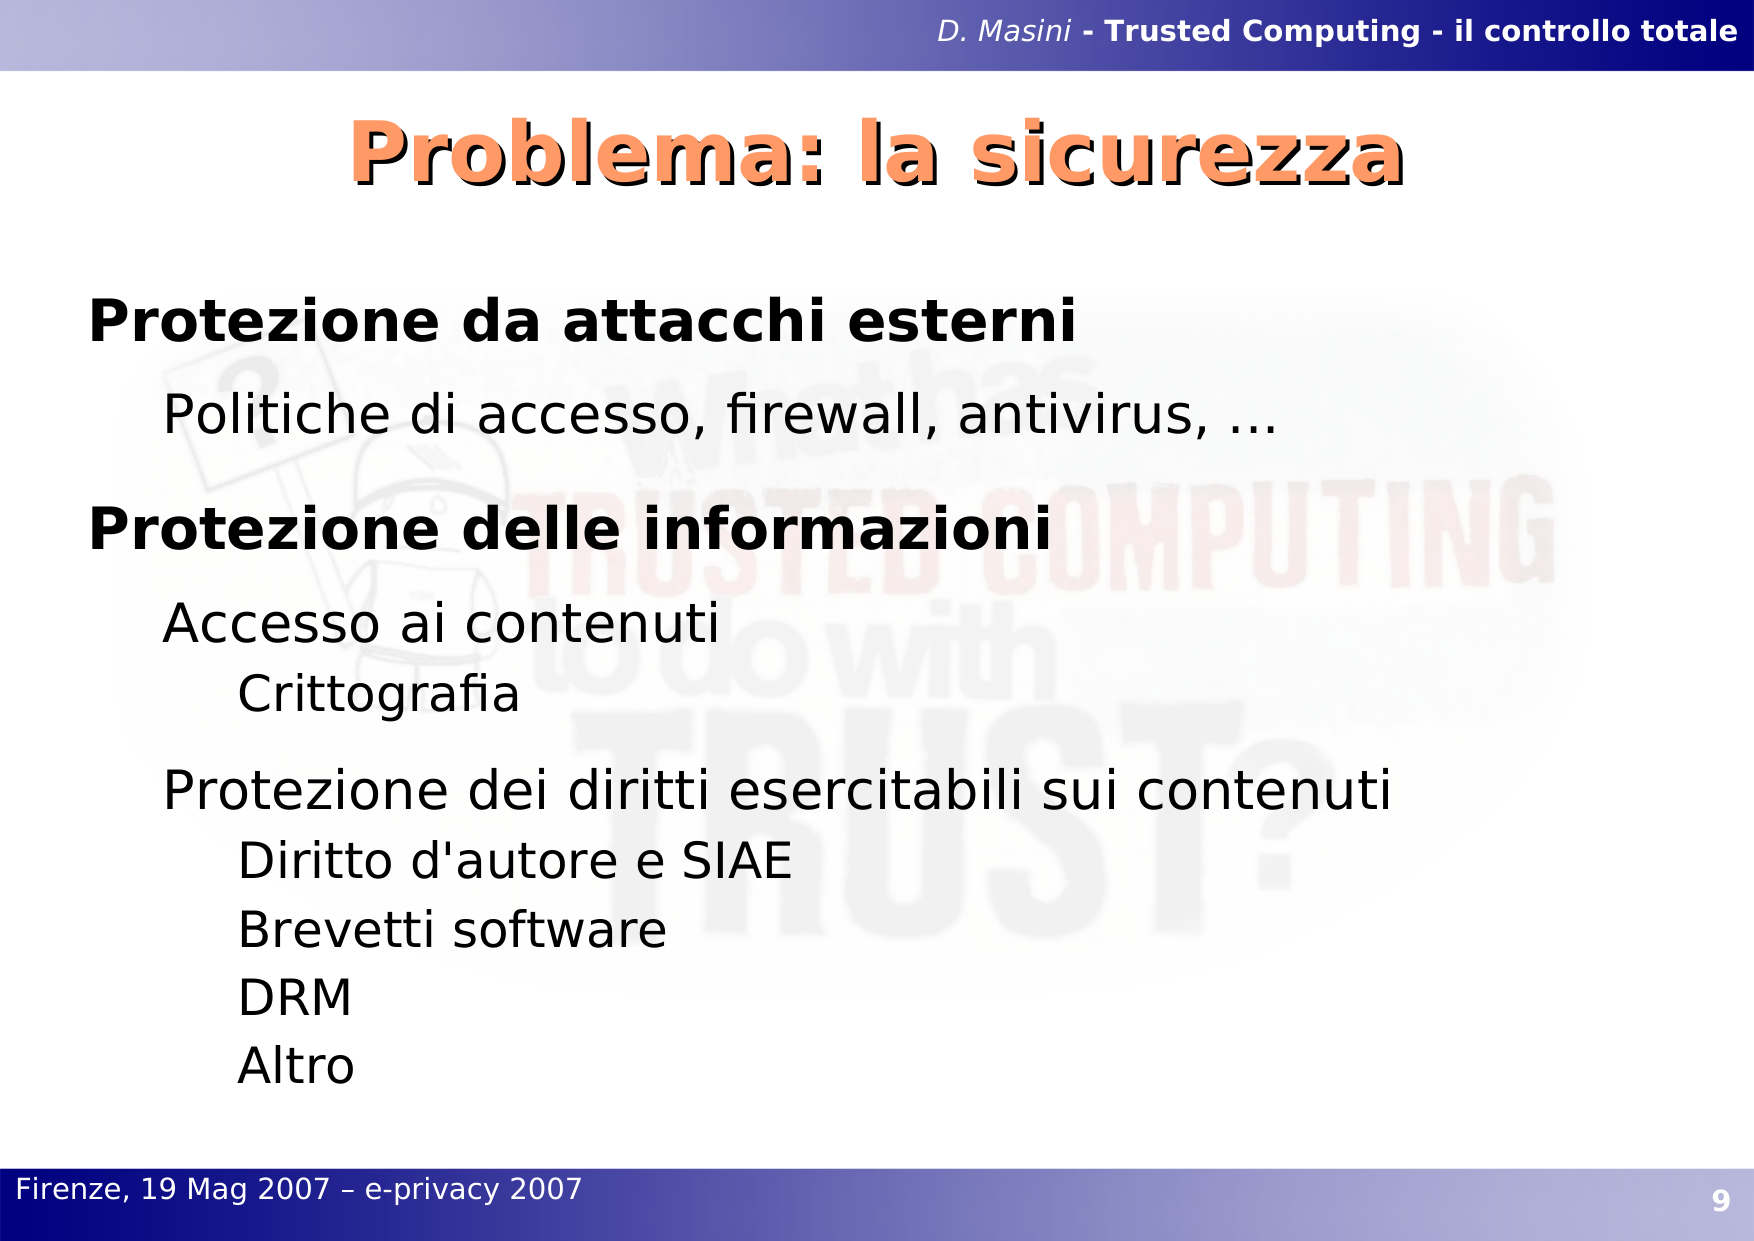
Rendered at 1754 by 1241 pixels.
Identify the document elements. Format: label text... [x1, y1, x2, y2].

title Problema: la sicurezza [87, 49, 1667, 257]
picture [0, 0, 1754, 1241]
list Protezione da attacchi esterni Politiche di accesso, firewall, antivirus, ... Protezione delle informazioni Accesso ai contenuti Crittografia Protezione dei diritti esercitabili sui contenuti Diritto d'autore e SIAE Brevetti software DRM Altro [87, 289, 1667, 1108]
